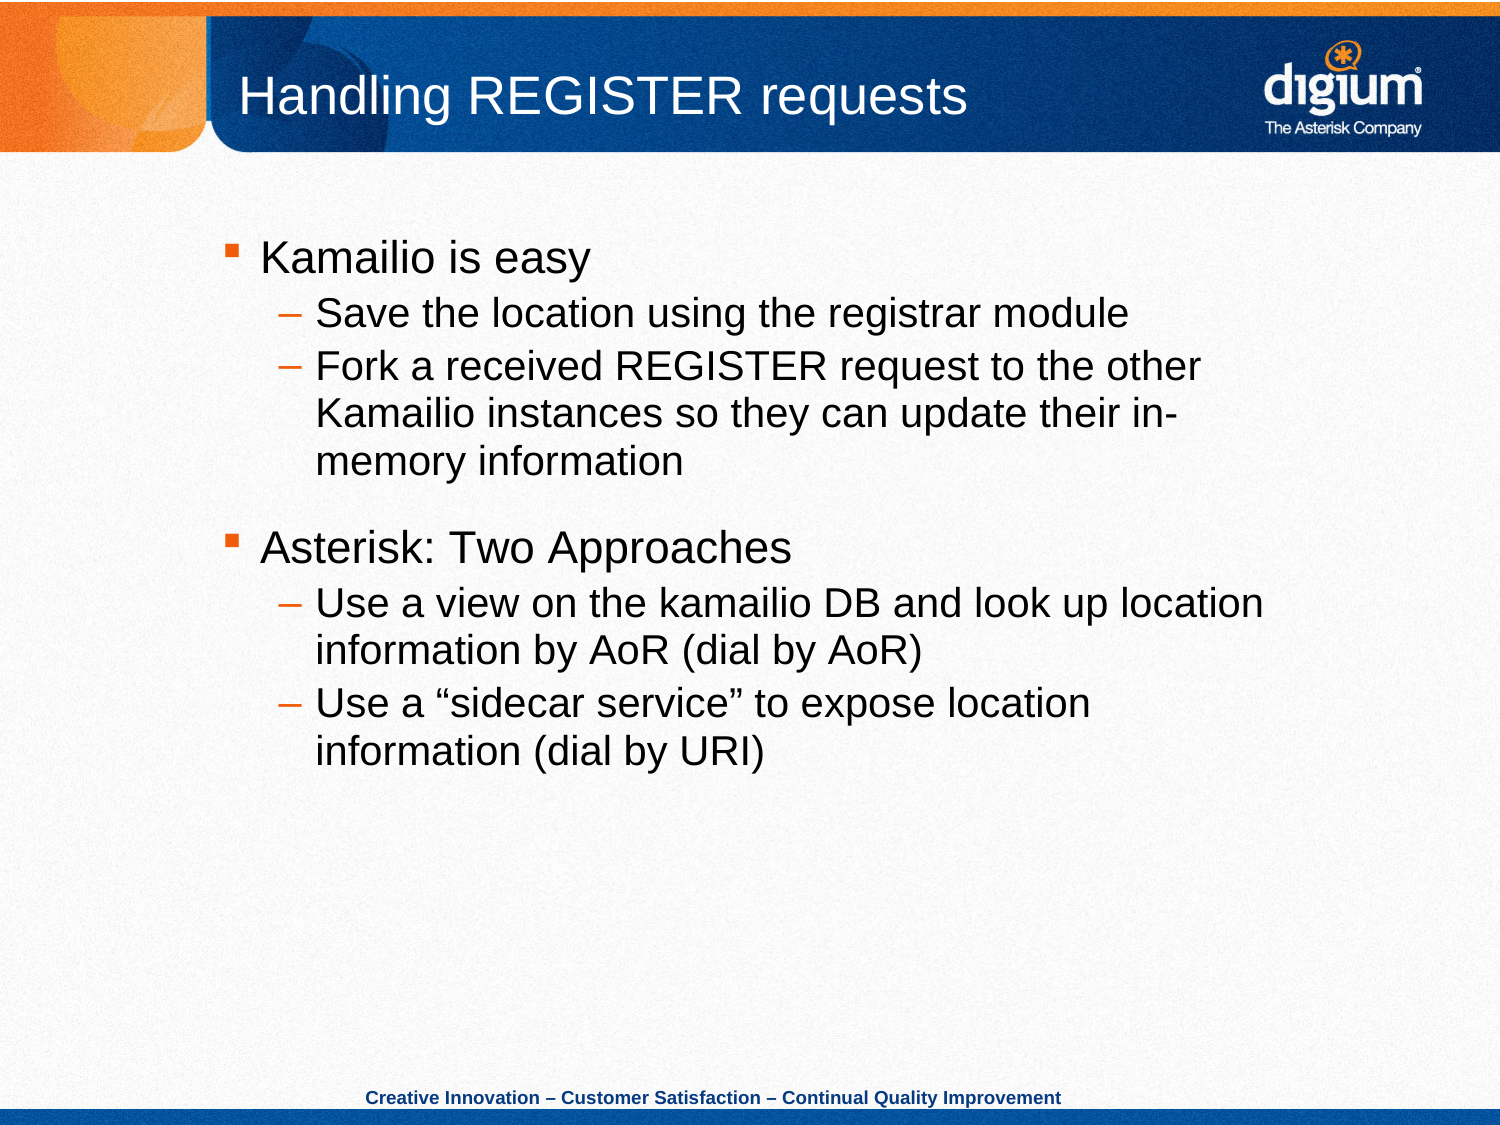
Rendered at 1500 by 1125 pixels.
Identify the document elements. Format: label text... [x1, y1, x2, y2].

picture [0, 2, 1500, 1125]
title Handling REGISTER requests [238, 27, 1243, 127]
list Kamailio is easy Save the location using the registrar module Fork a received REGISTER request to the other Kamailio instances so they can update their in-memory information Asterisk: Two Approaches Use a view on the kamailio DB and look up location information by AoR (dial by AoR) Use a “sidecar service” to expose location information (dial by URI) [206, 224, 1301, 877]
